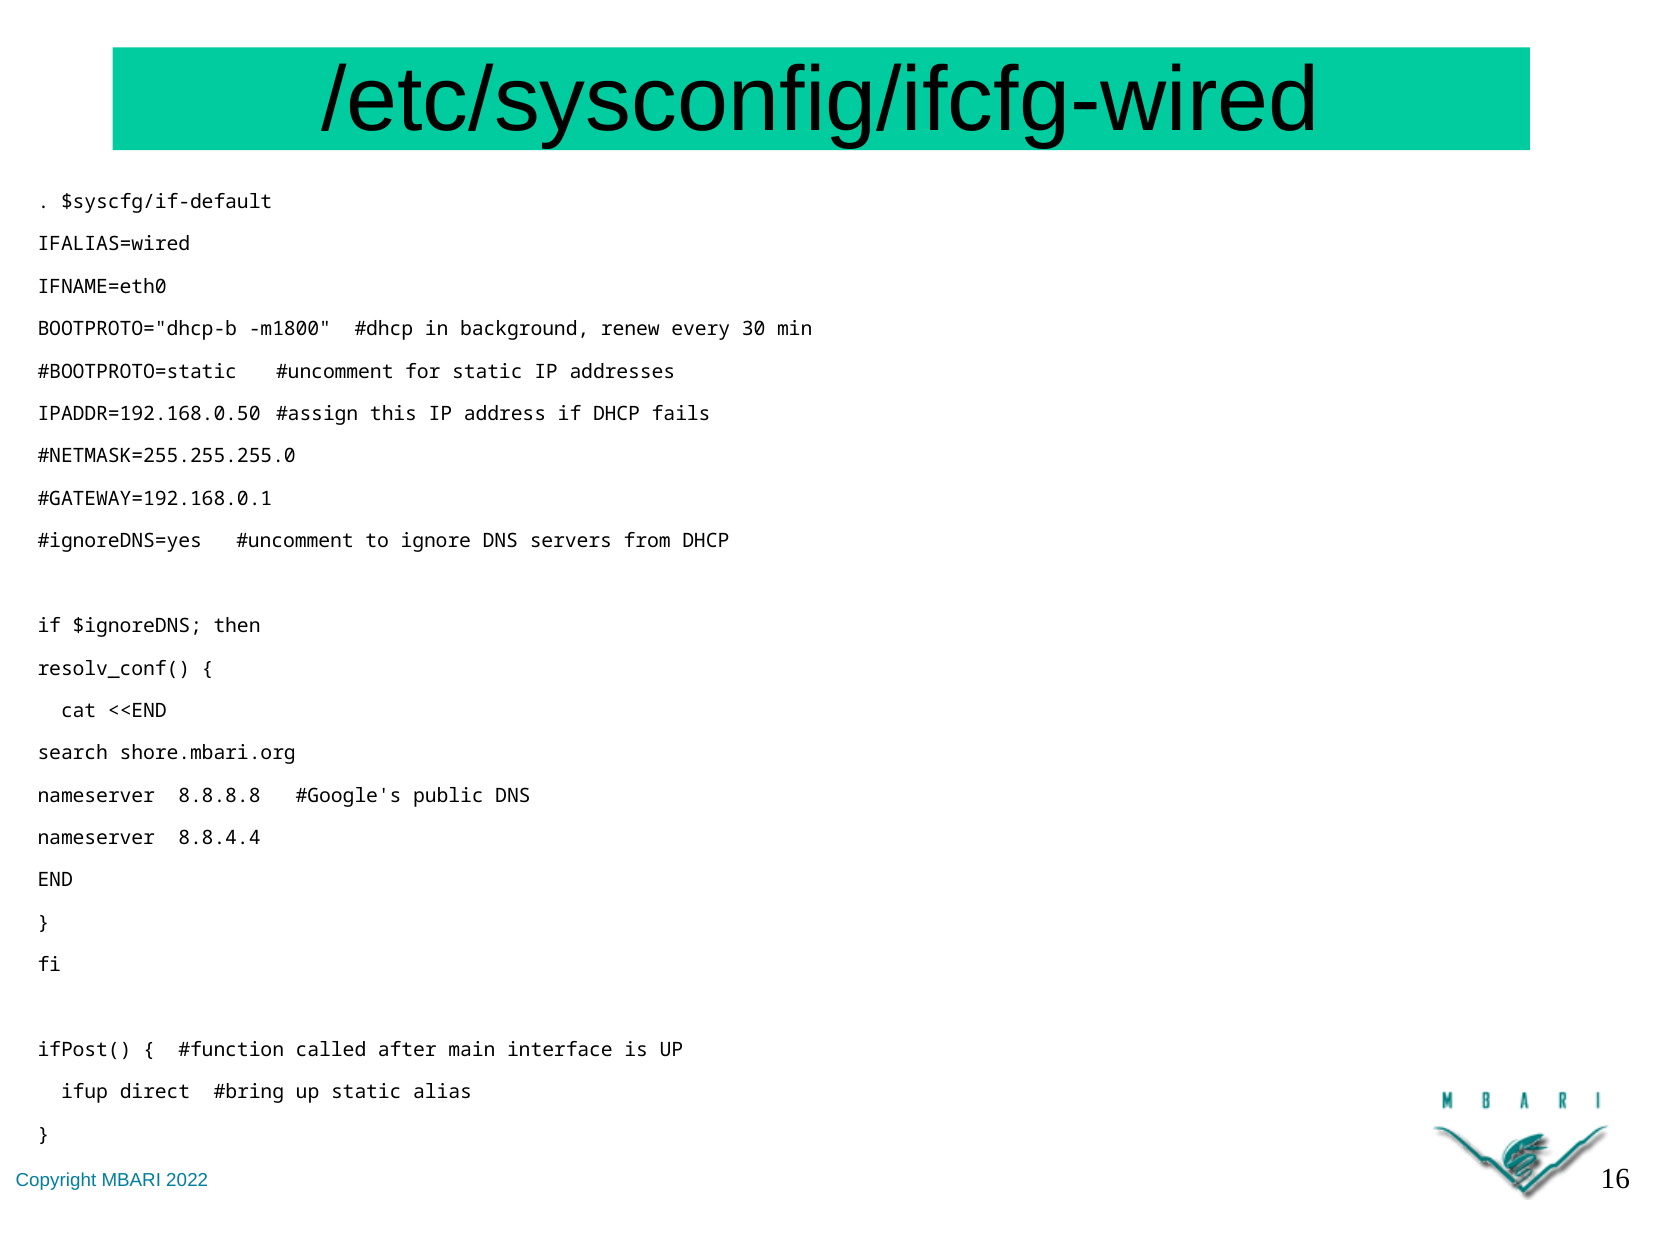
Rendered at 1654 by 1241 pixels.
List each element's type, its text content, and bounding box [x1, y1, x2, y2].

list . $syscfg/if-default IFALIAS=wired IFNAME=eth0 BOOTPROTO="dhcp-b -m1800" #dhcp in background, renew every 30 min #BOOTPROTO=static #uncomment for static IP addresses IPADDR=192.168.0.50 #assign this IP address if DHCP fails #NETMASK=255.255.255.0 #GATEWAY=192.168.0.1 #ignoreDNS=yes #uncomment to ignore DNS servers from DHCP if $ignoreDNS; then resolv_conf() { cat <<END search shore.mbari.org nameserver 8.8.8.8 #Google's public DNS nameserver 8.8.4.4 END } fi ifPost() { #function called after main interface is UP ifup direct #bring up static alias } [37, 187, 1613, 1163]
title /etc/sysconfig/ifcfg-wired [112, 47, 1530, 151]
picture [1426, 1163, 1613, 1200]
